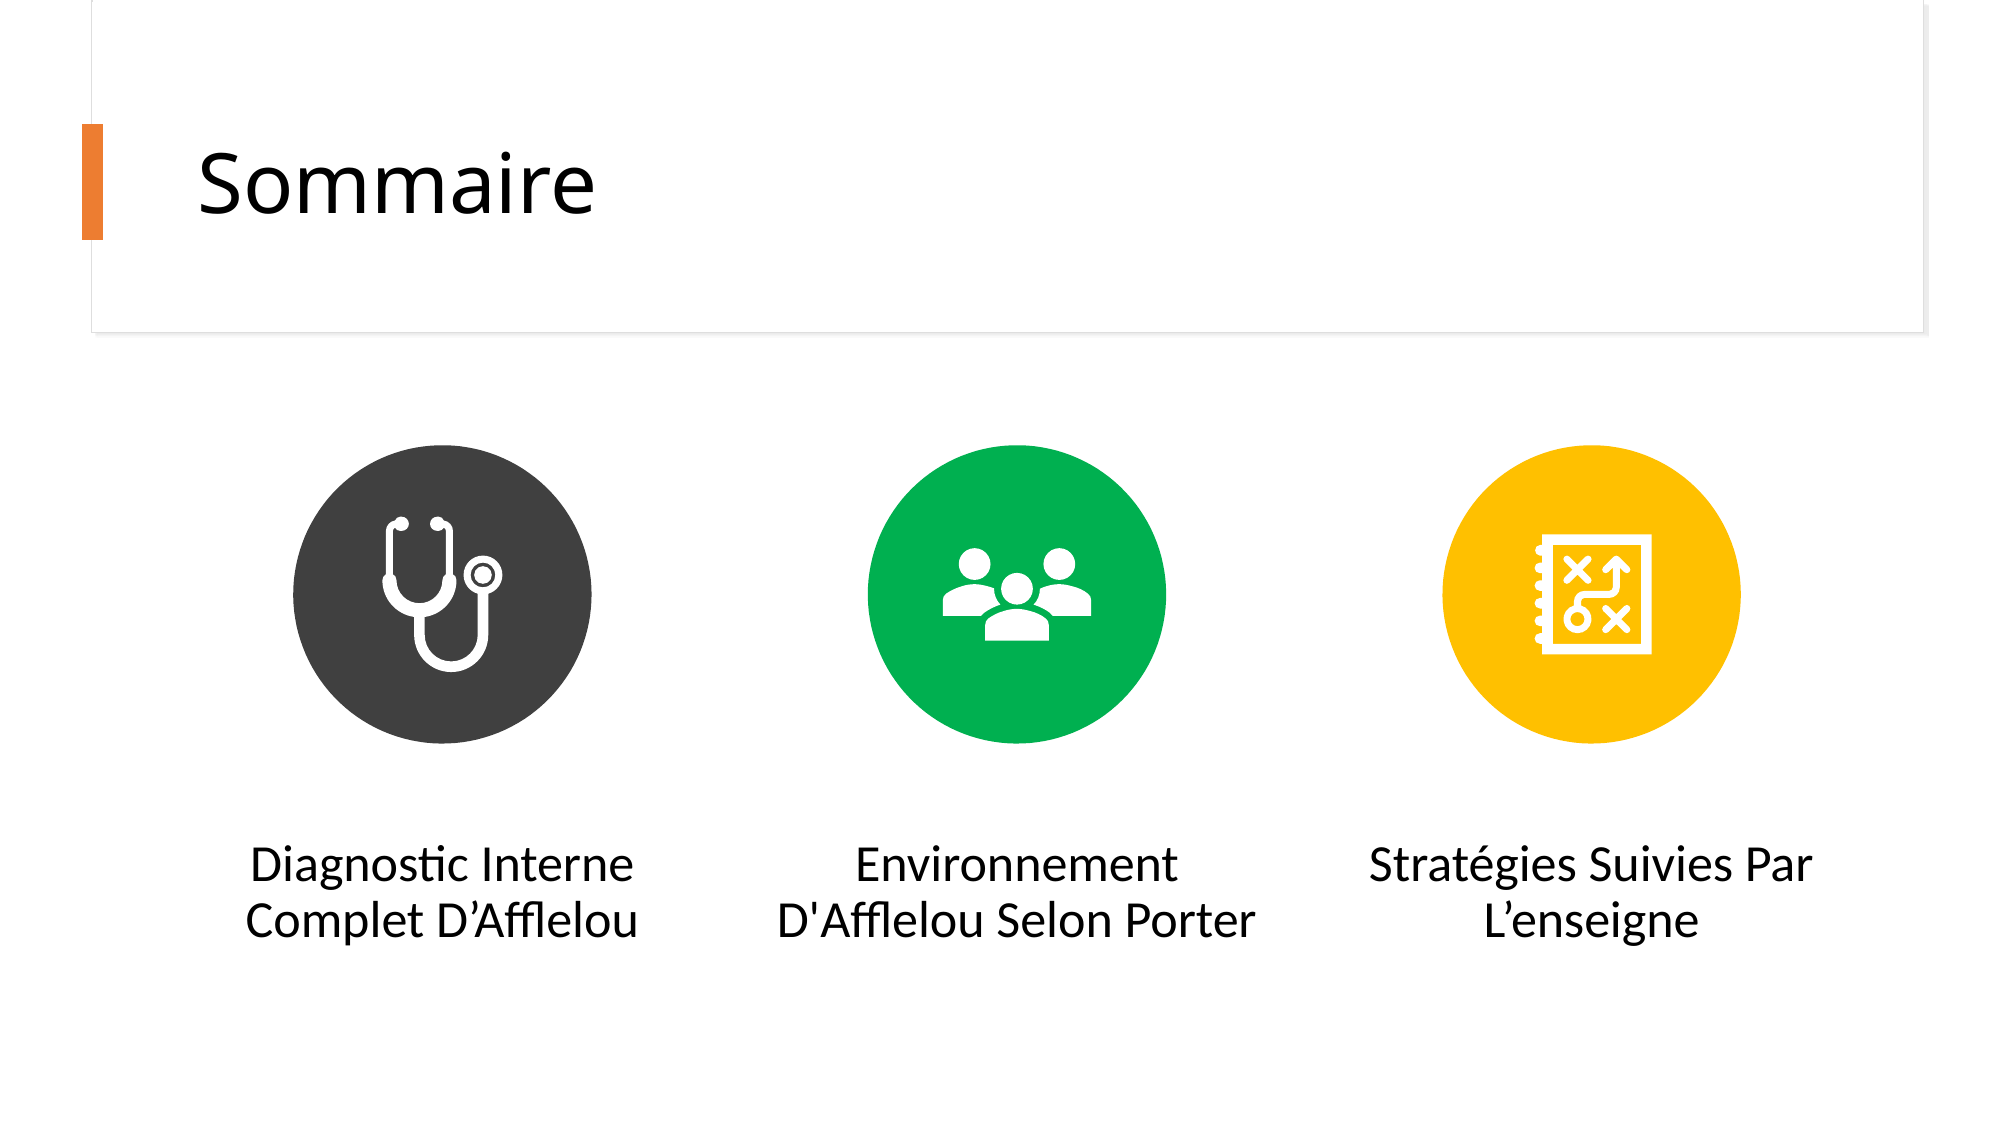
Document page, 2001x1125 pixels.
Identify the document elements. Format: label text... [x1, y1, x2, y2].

text_box [0, 0, 2000, 1125]
text_box Diagnostic Interne Complet D’Afflelou [197, 836, 687, 955]
text_box Environnement D'Afflelou Selon Porter [772, 836, 1262, 955]
title Sommaire [183, 90, 1852, 284]
text_box Stratégies Suivies Par L’enseigne [1347, 836, 1837, 955]
